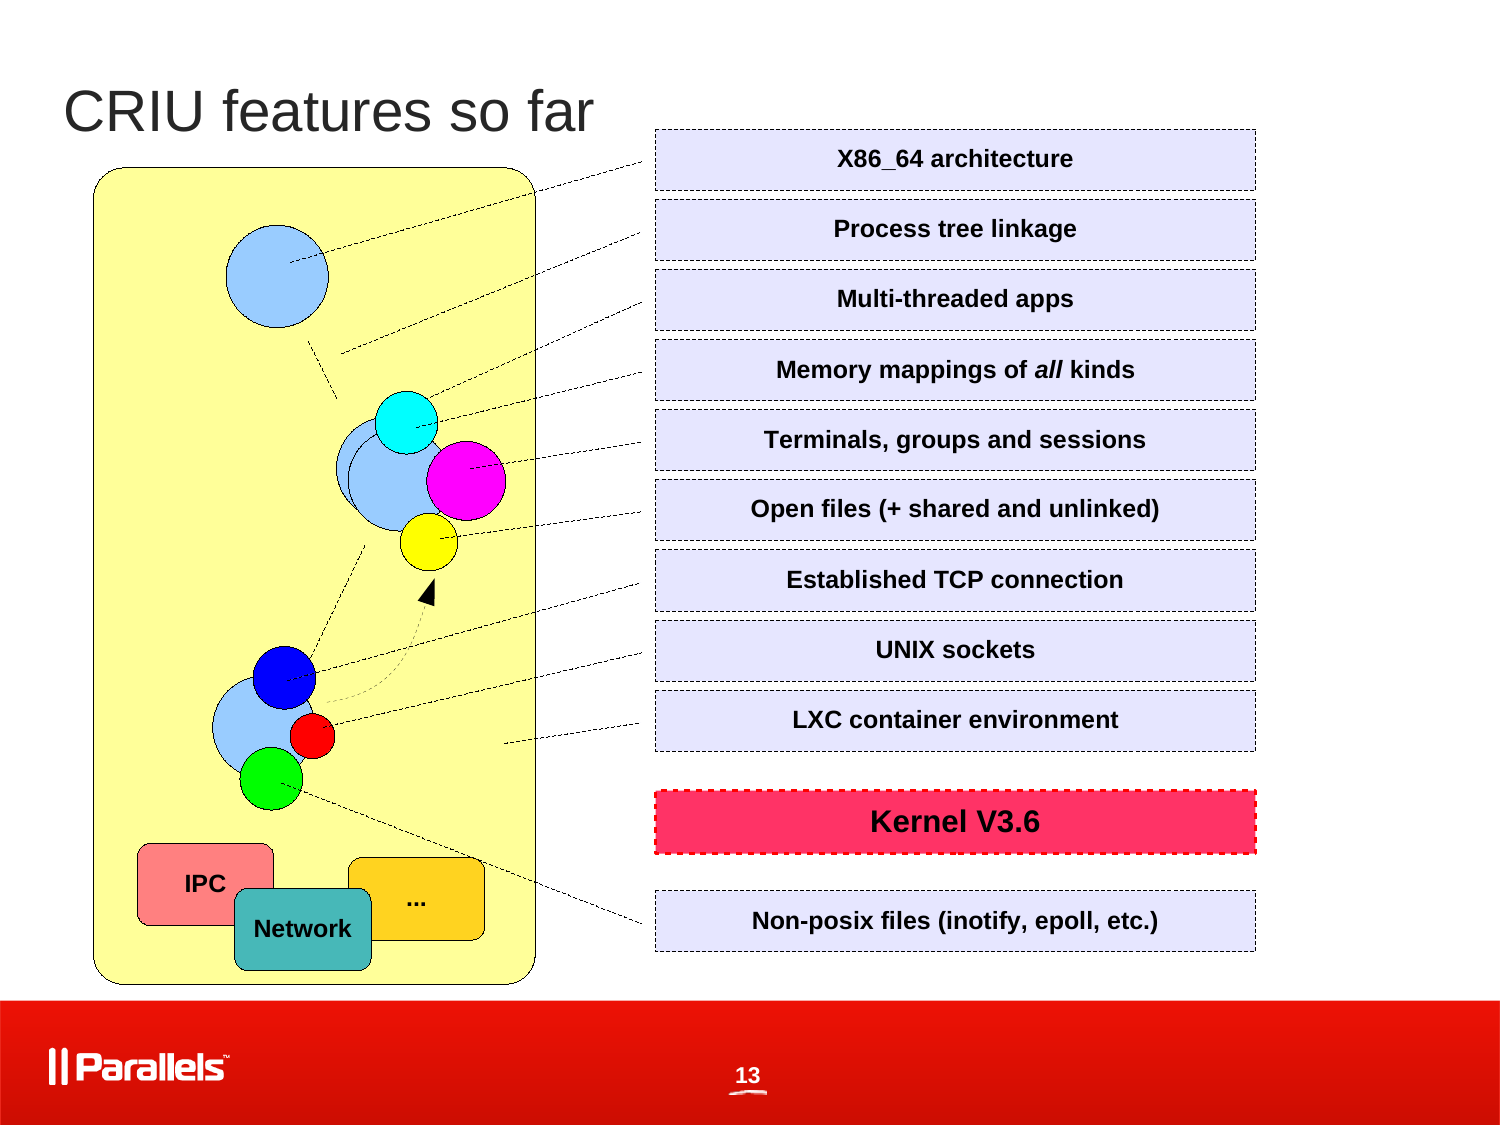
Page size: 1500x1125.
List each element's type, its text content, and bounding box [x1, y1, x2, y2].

text_box Kernel V3.6 [655, 790, 1256, 854]
text_box Multi-threaded apps [656, 269, 1255, 330]
text_box Network [234, 888, 372, 971]
text_box X86_64 architecture [656, 129, 1255, 190]
text_box UNIX sockets [656, 620, 1255, 681]
picture [49, 1046, 230, 1085]
text_box Process tree linkage [656, 199, 1255, 260]
text_box Open files (+ shared and unlinked) [656, 479, 1255, 540]
text_box IPC [137, 843, 274, 926]
text_box Non-posix files (inotify, epoll, etc.) [656, 891, 1255, 952]
text_box [93, 167, 536, 985]
text_box LXC container environment [656, 690, 1255, 751]
picture [727, 1090, 767, 1095]
title CRIU features so far [48, 10, 1454, 214]
text_box Terminals, groups and sessions [656, 410, 1255, 471]
text_box ... [348, 857, 485, 941]
text_box Memory mappings of all kinds [656, 340, 1255, 401]
text_box Established TCP connection [656, 550, 1255, 611]
